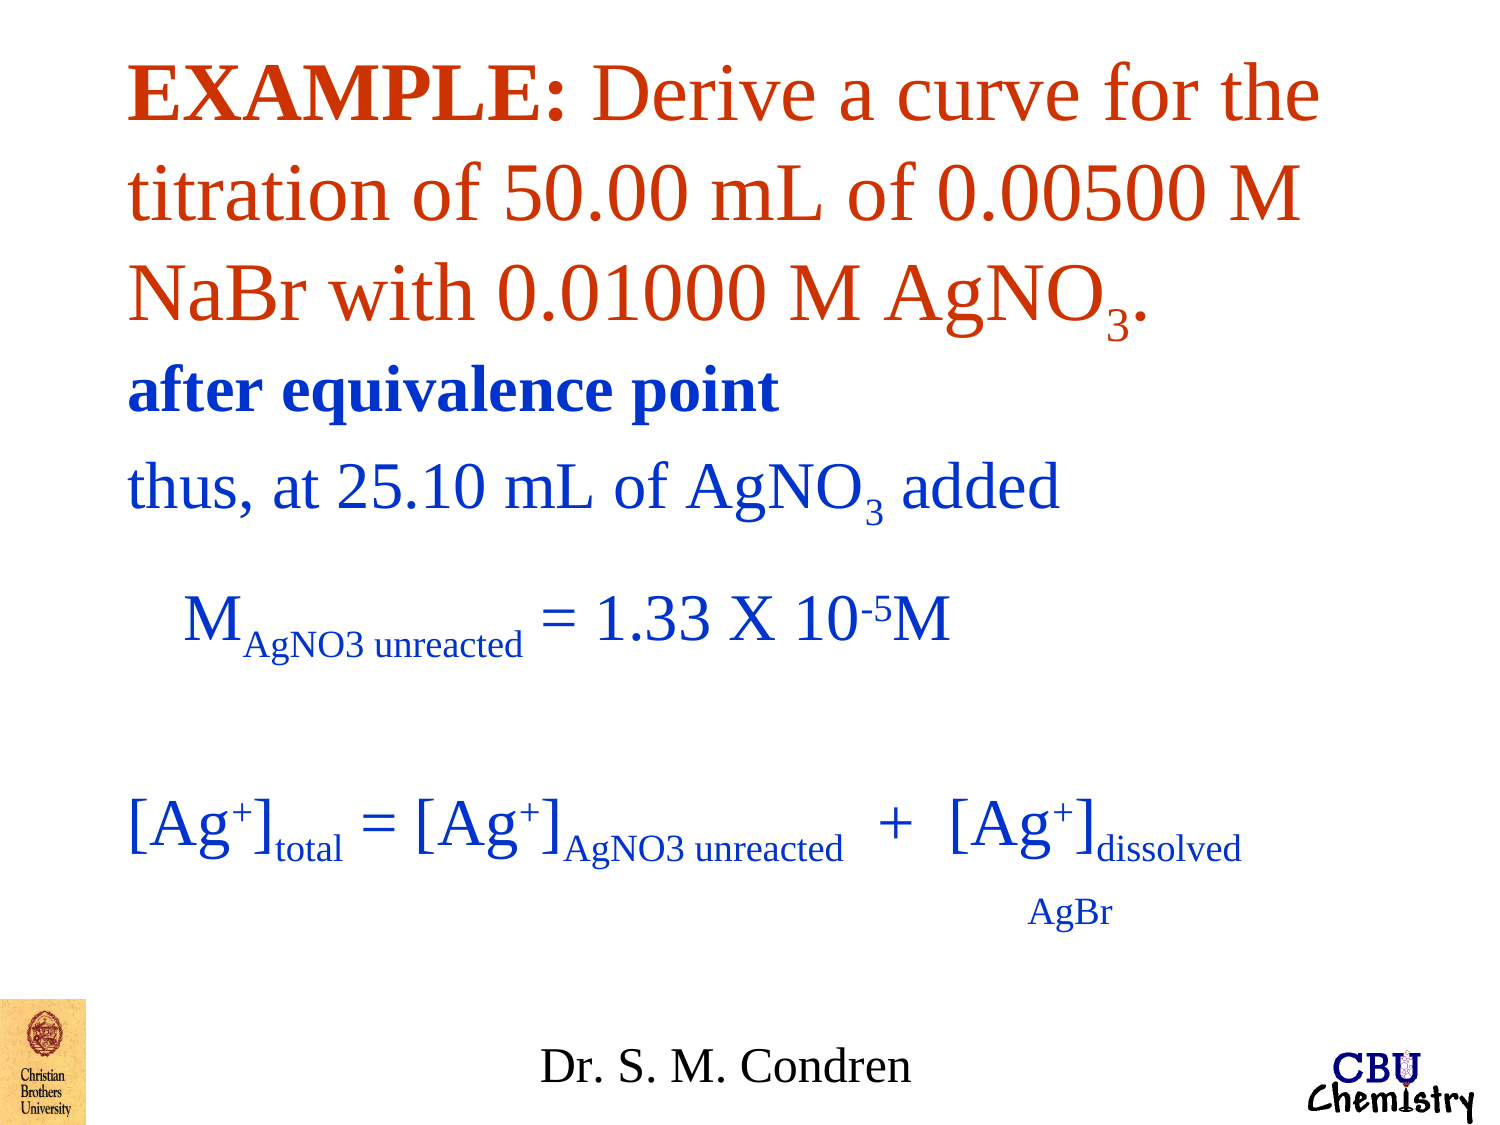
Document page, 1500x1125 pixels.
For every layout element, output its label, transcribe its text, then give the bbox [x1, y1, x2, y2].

list after equivalence point thus, at 25.10 mL of AgNO3 added MAgNO3 unreacted = 1.33 X 10-5M [Ag+]total = [Ag+]AgNO3 unreacted + [Ag+]dissolved AgBr [112, 337, 1388, 1013]
title EXAMPLE: Derive a curve for the titration of 50.00 mL of 0.00500 M NaBr with 0.01000 M AgNO3. [112, 29, 1388, 337]
